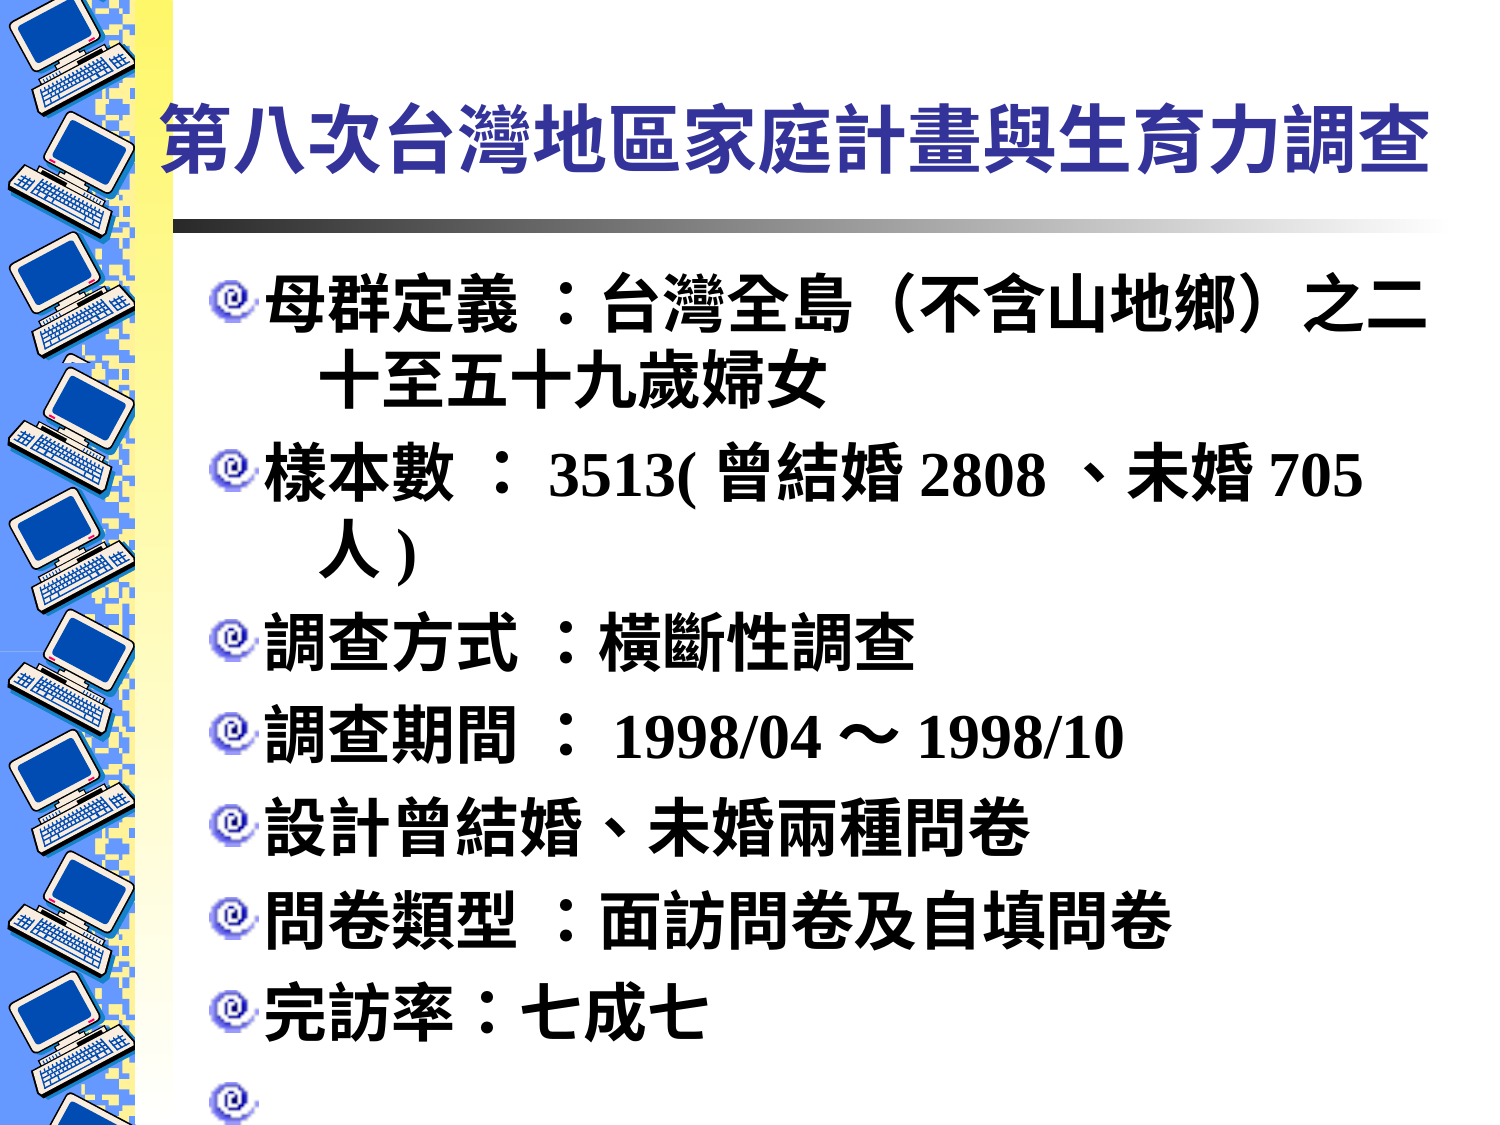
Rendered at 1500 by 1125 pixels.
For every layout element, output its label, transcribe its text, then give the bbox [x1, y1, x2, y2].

title 第八次台灣地區家庭計畫與生育力調查 [135, 66, 1474, 193]
list 母群定義 ：台灣全島（不含山地鄉）之二十至五十九歲婦女 樣本數 ：3513(曾結婚2808、未婚705人) 調查方式 ：橫斷性調查 調查期間 ：1998/04～1998/10 設計曾結婚、未婚兩種問卷 問卷類型 ：面訪問卷及自填問卷 完訪率：七成七 [194, 255, 1470, 1066]
